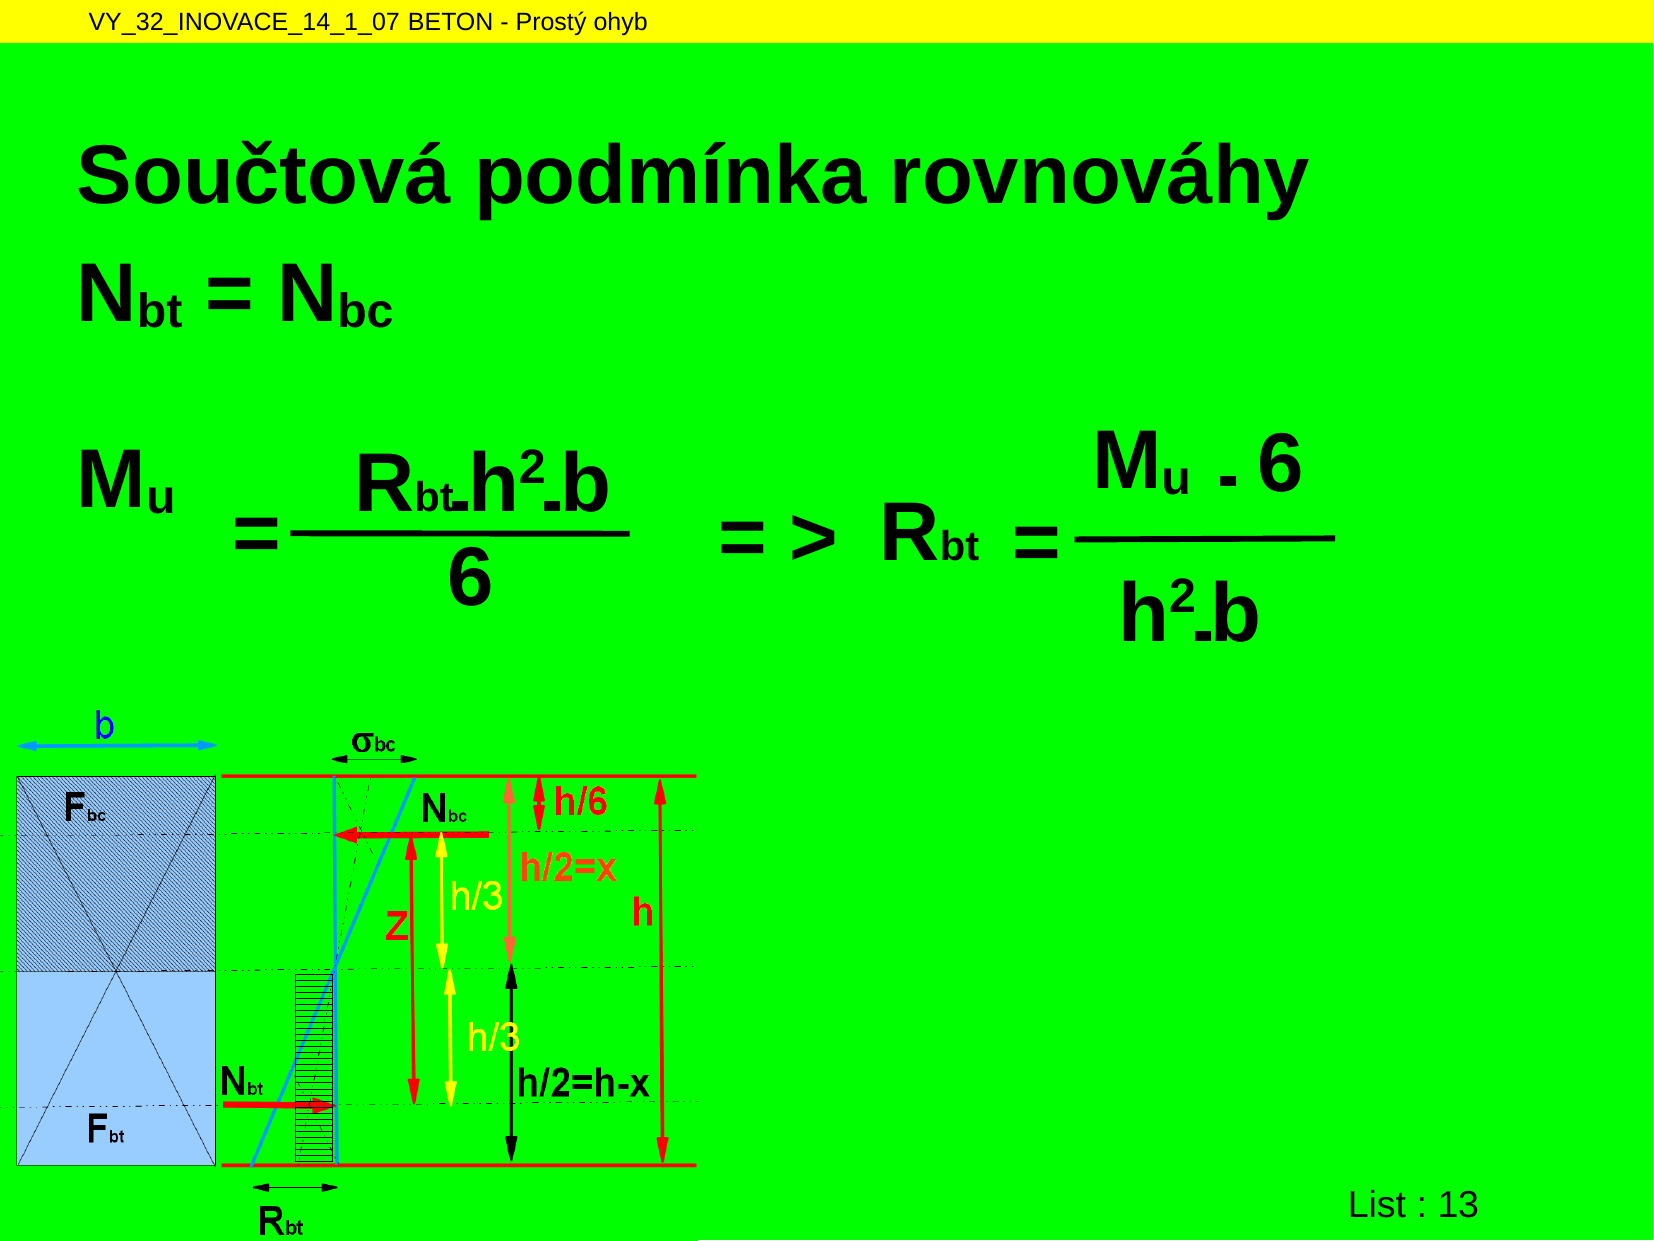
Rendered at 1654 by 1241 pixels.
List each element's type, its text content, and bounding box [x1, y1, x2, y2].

text_box VY_32_INOVACE_14_1_07 BETON - Prostý ohyb [0, 0, 1654, 43]
text_box Součtová podmínka rovnováhy [59, 118, 1560, 237]
text_box 6 [1240, 405, 1322, 520]
text_box Rbt [862, 475, 998, 590]
text_box = [214, 475, 293, 590]
text_box Nbt = Nbc Mu [59, 236, 1136, 619]
text_box ۔ [1203, 401, 1257, 515]
text_box = [994, 484, 1079, 599]
text_box = > [700, 480, 868, 594]
text_box Rbt۔h2۔b 6 [293, 429, 686, 634]
text_box h2۔b [1100, 555, 1282, 673]
text_box [295, 974, 333, 1162]
text_box Mu [1074, 402, 1209, 536]
text_box List : <číslo> [1357, 1176, 1599, 1241]
picture [0, 699, 698, 1241]
